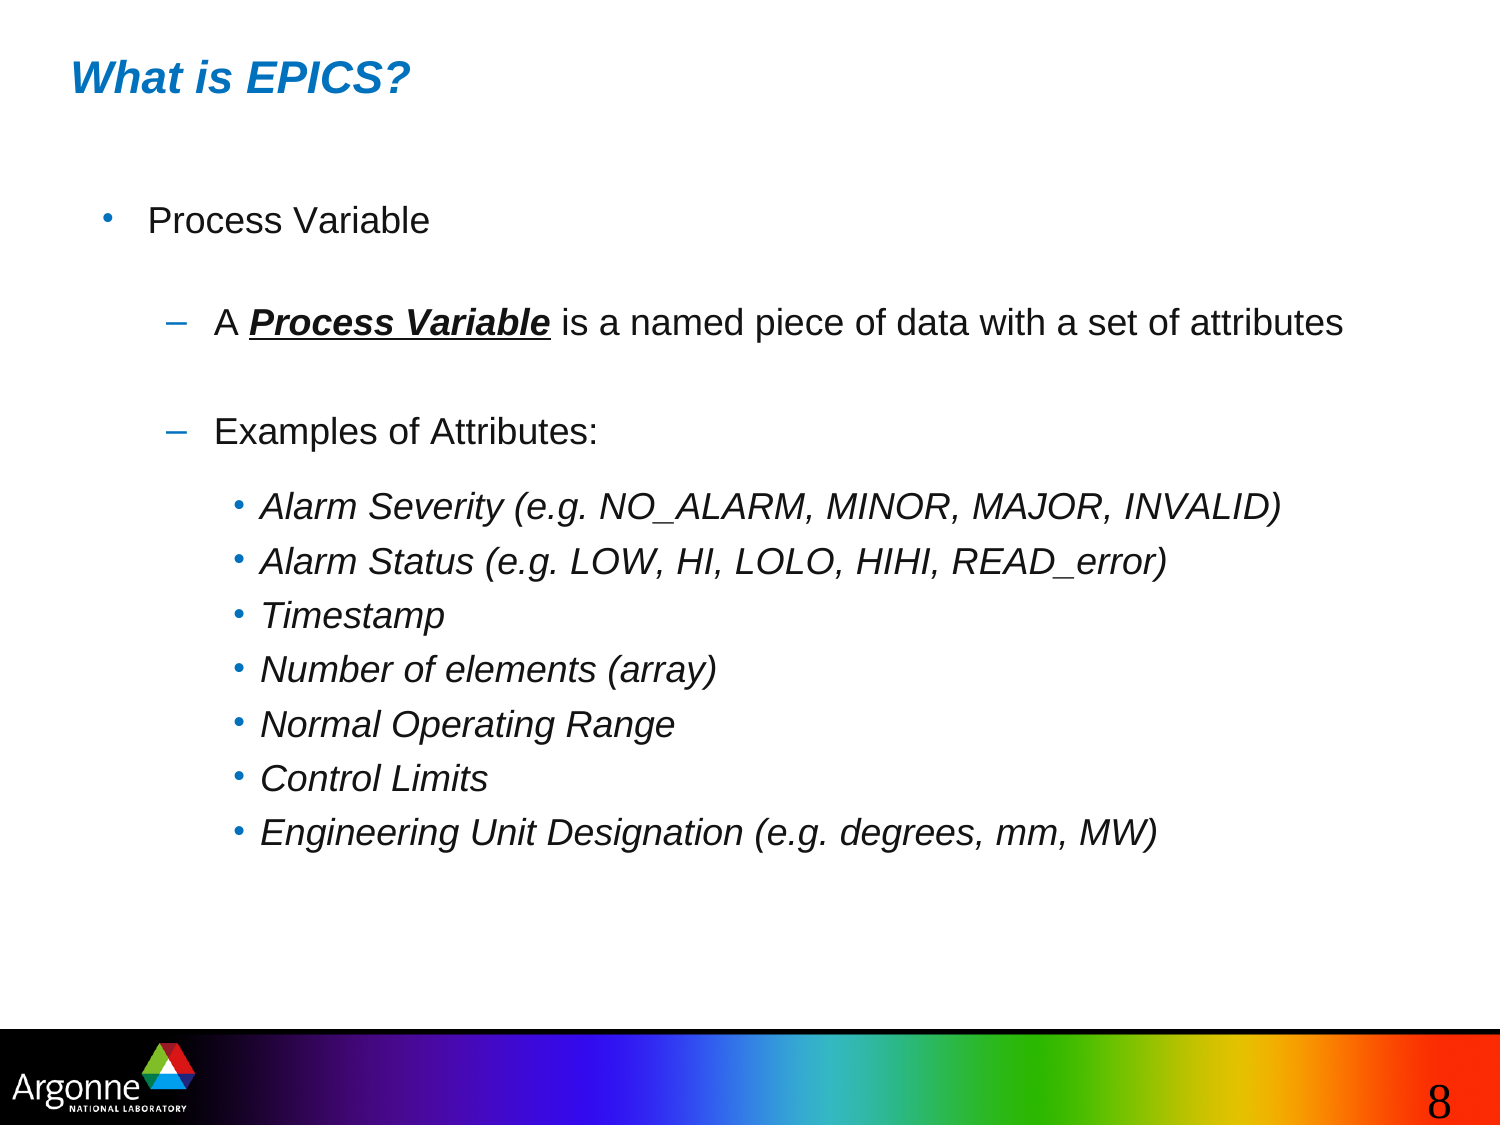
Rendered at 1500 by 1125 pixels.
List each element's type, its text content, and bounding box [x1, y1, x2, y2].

picture [0, 1029, 1500, 1125]
list Process Variable A Process Variable is a named piece of data with a set of attributes Examples of Attributes: Alarm Severity (e.g. NO_ALARM, MINOR, MAJOR, INVALID) Alarm Status (e.g. LOW, HI, LOLO, HIHI, READ_error) Timestamp Number of elements (array) Normal Operating Range Control Limits Engineering Unit Designation (e.g. degrees, mm, MW) [86, 188, 1459, 861]
title What is EPICS? [55, 54, 1361, 112]
